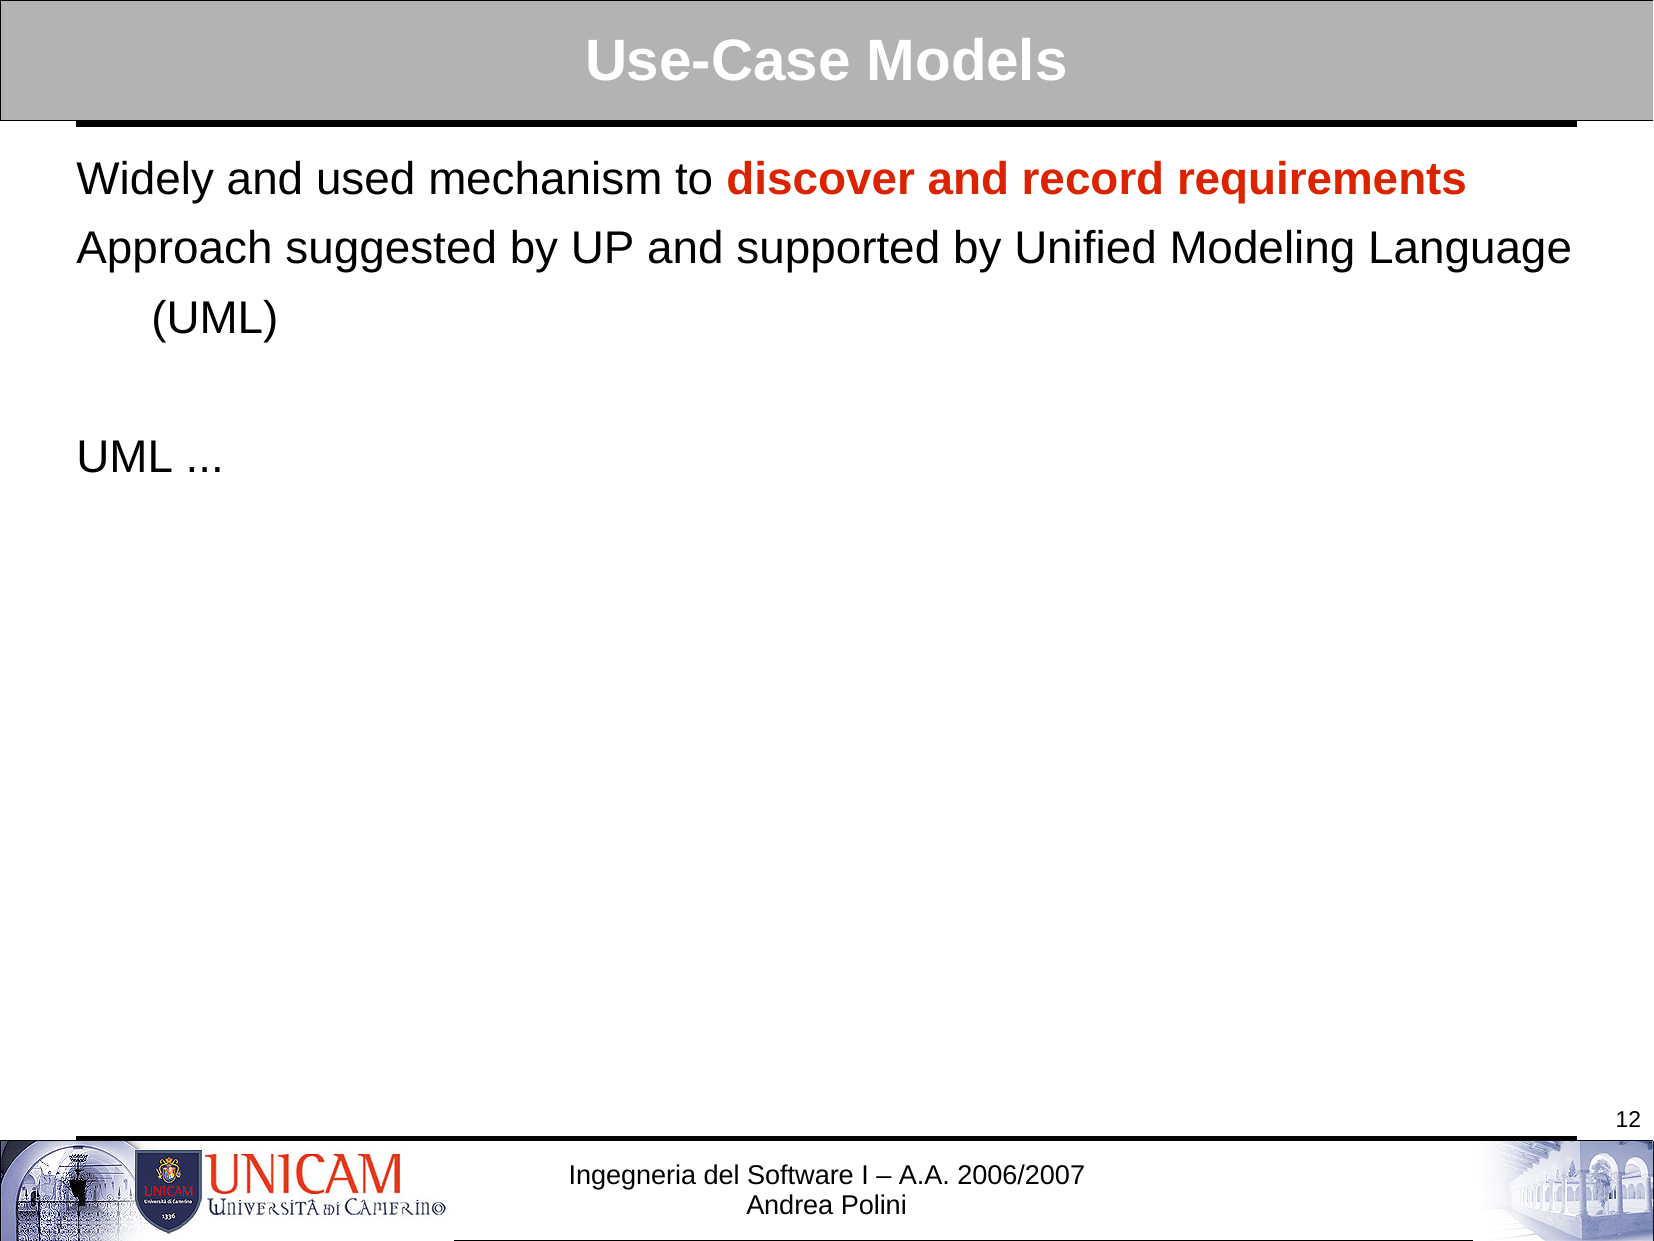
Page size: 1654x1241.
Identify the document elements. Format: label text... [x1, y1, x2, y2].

picture [0, 1141, 454, 1241]
list Widely and used mechanism to discover and record requirements Approach suggested by UP and supported by Unified Modeling Language (UML) UML ... [76, 152, 1577, 671]
picture [1473, 1141, 1654, 1241]
title Use-Case Models [0, 0, 1653, 121]
